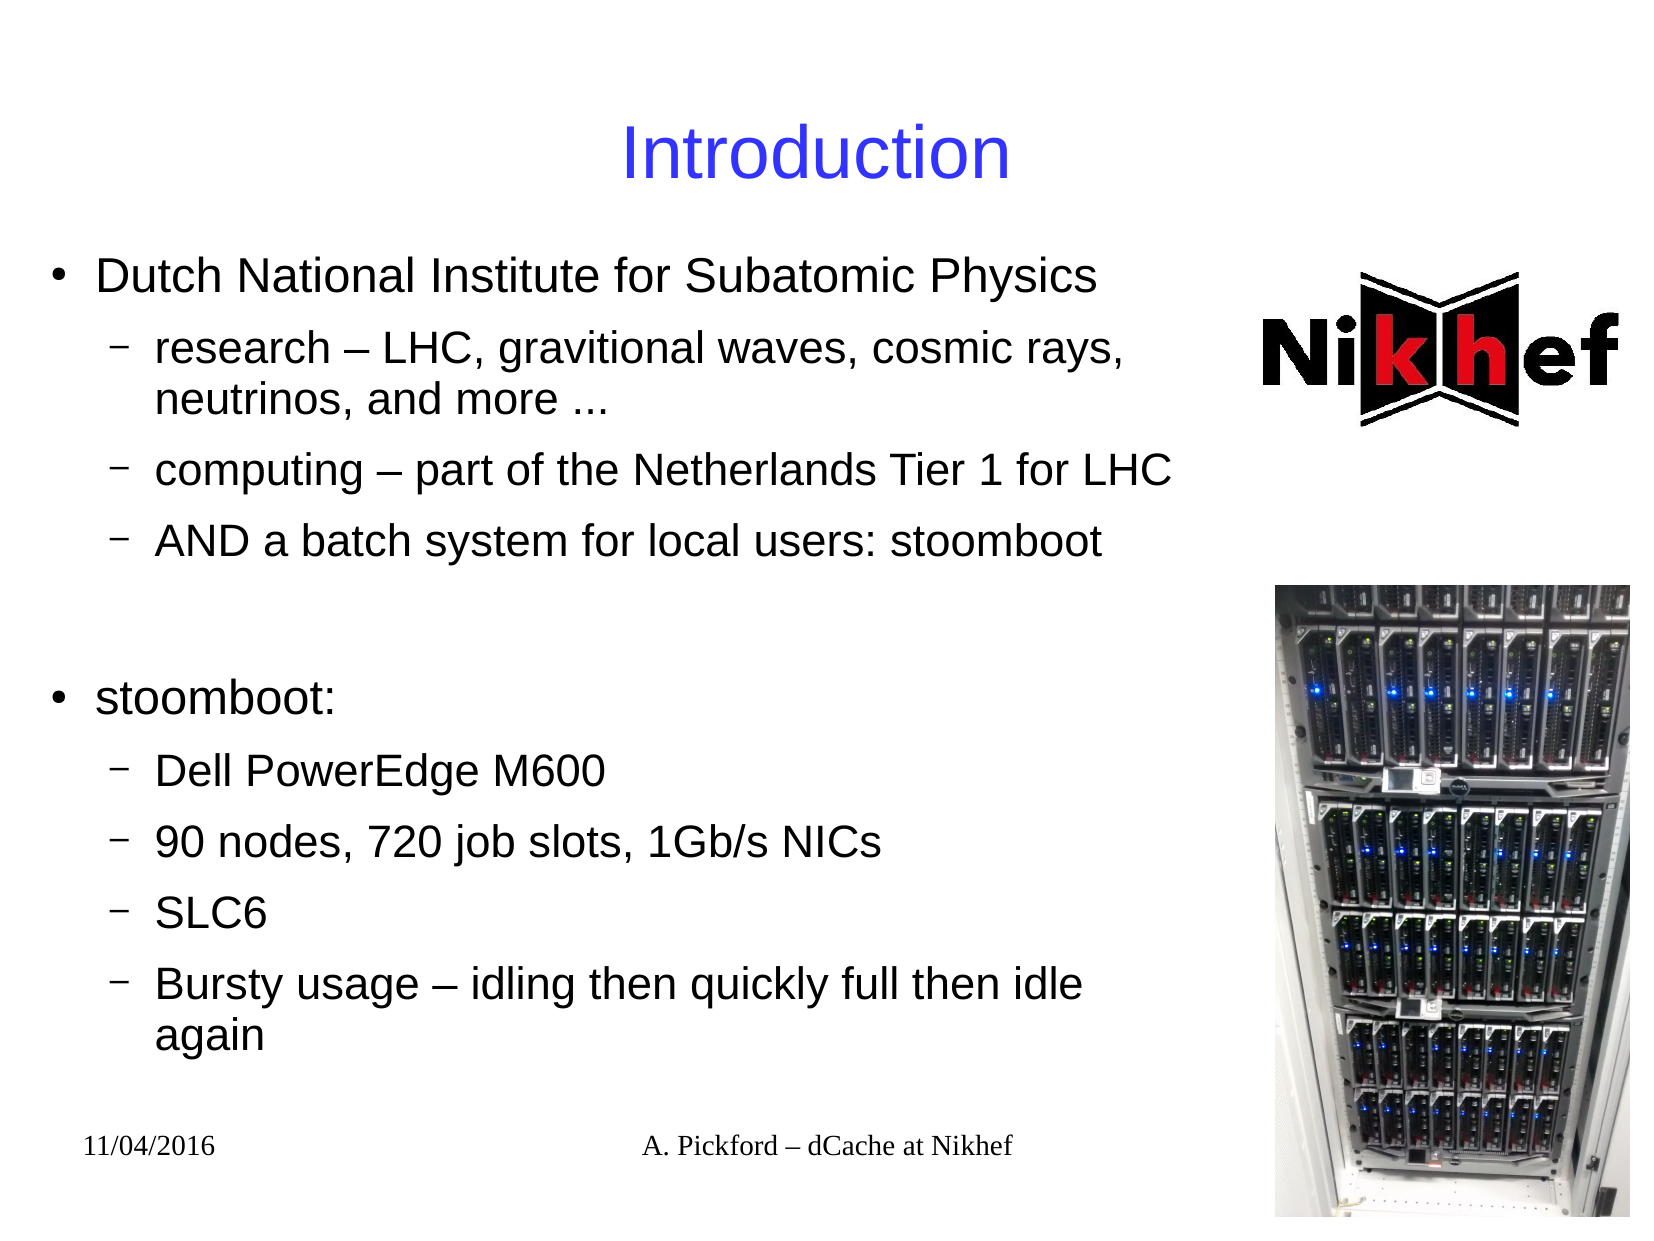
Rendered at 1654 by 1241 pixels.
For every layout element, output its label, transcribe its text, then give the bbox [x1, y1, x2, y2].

picture [1275, 585, 1630, 1217]
title Introduction [82, 49, 1571, 257]
picture [1263, 271, 1619, 427]
list Dutch National Institute for Subatomic Physics research – LHC, gravitional waves, cosmic rays, neutrinos, and more ... computing – part of the Netherlands Tier 1 for LHC AND a batch system for local users: stoomboot stoomboot: Dell PowerEdge M600 90 nodes, 720 job slots, 1Gb/s NICs SLC6 Bursty usage – idling then quickly full then idle again [35, 248, 1193, 1111]
